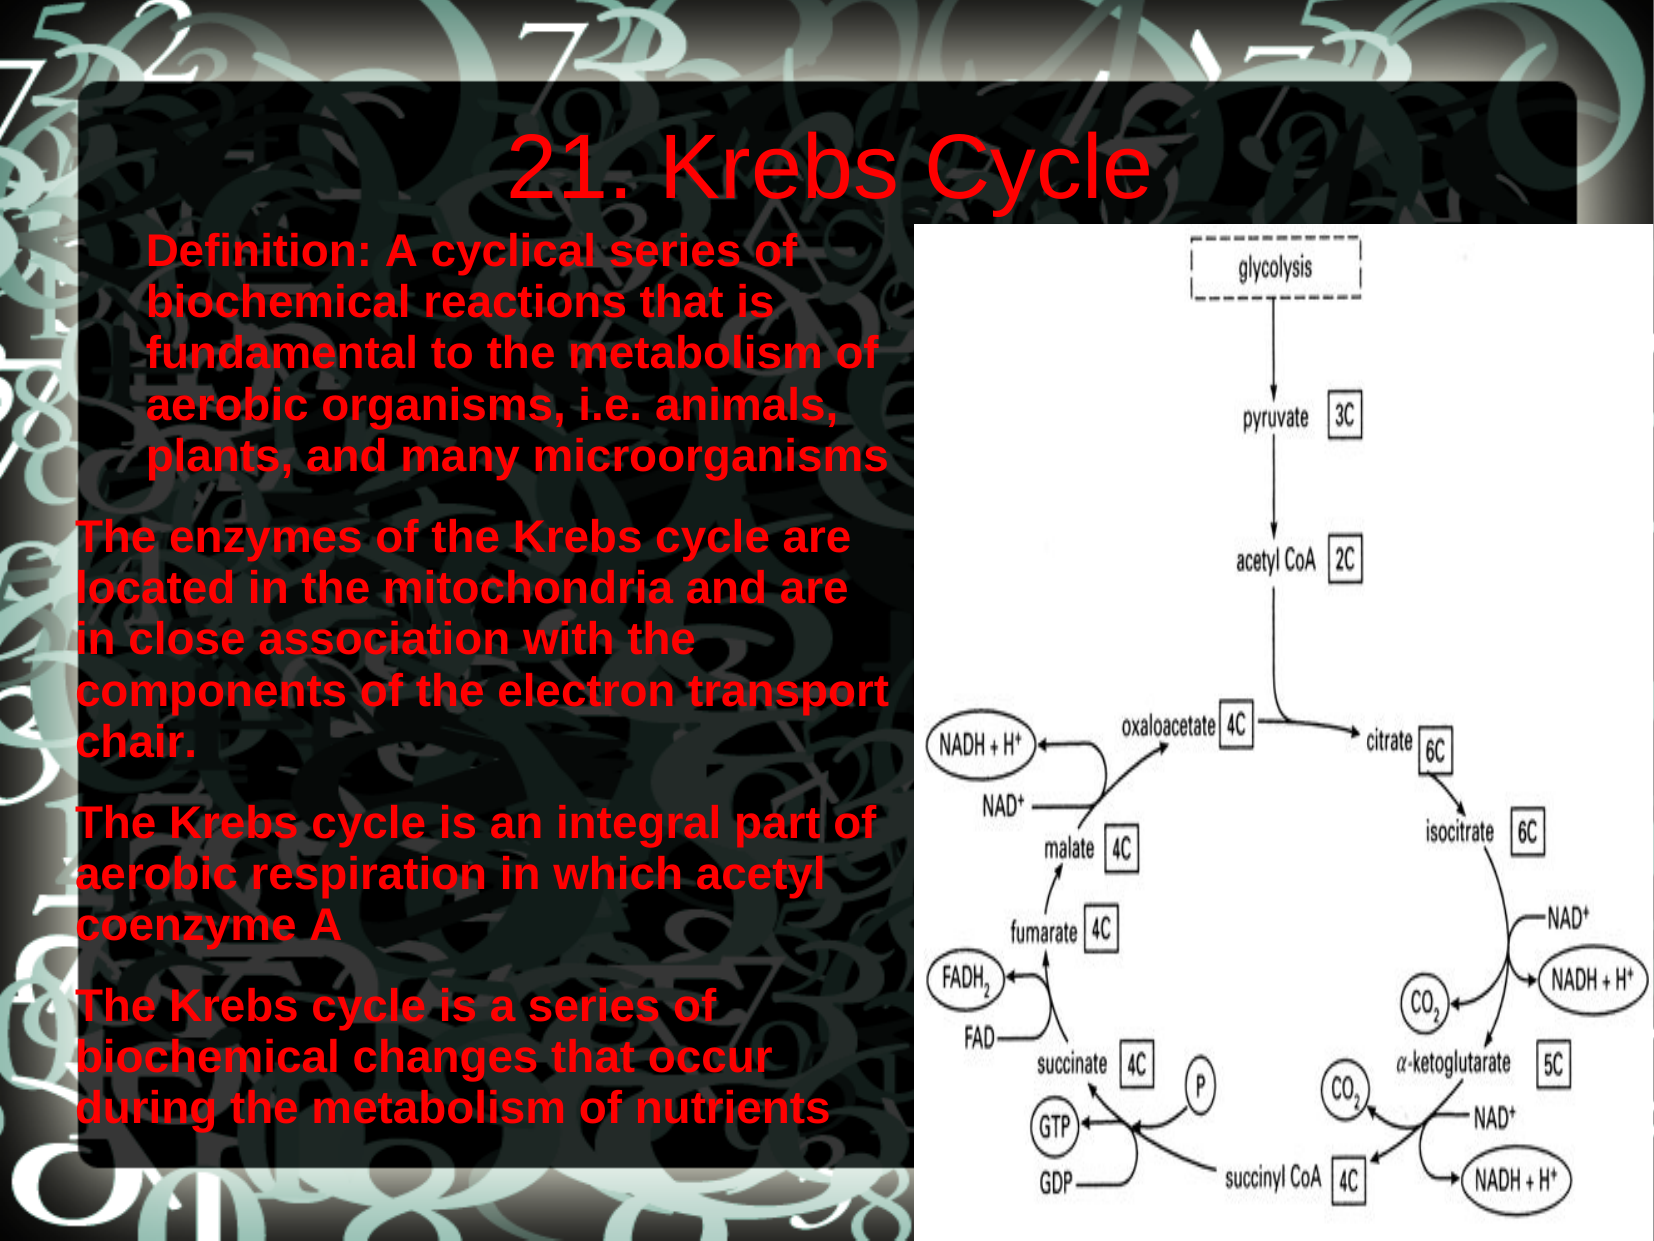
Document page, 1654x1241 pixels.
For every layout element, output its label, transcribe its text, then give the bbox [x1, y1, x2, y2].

list Definition: A cyclical series of biochemical reactions that is fundamental to the metabolism of aerobic organisms, i.e. animals, plants, and many microorganisms The enzymes of the Krebs cycle are located in the mitochondria and are in close association with the components of the electron transport chair. The Krebs cycle is an integral part of aerobic respiration in which acetyl coenzyme A The Krebs cycle is a series of biochemical changes that occur during the metabolism of nutrients [75, 225, 901, 1163]
title 21. Krebs Cycle [86, 70, 1576, 263]
picture [0, 0, 1654, 1241]
